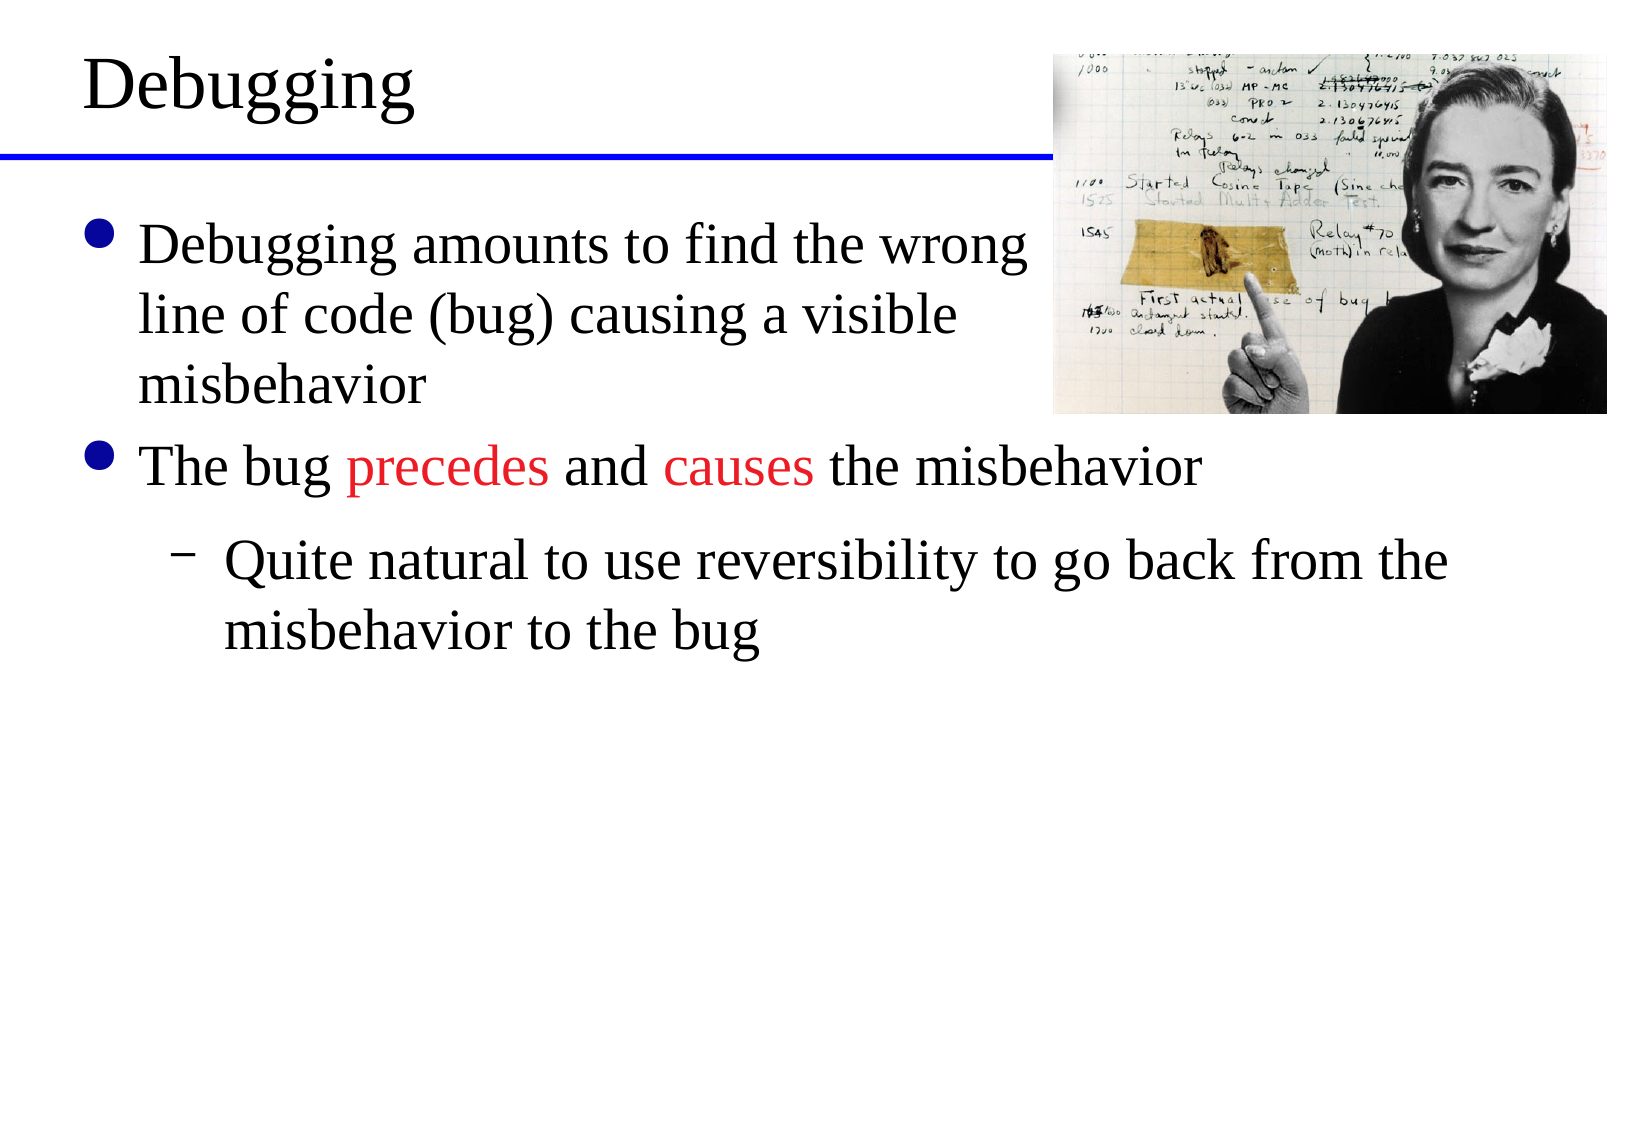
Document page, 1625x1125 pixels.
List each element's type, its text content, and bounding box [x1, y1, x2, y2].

title Debugging [67, 27, 1544, 131]
picture [1053, 54, 1607, 414]
list Debugging amounts to find the wrong line of code (bug) causing a visible misbehavior The bug precedes and causes the misbehavior Quite natural to use reversibility to go back from the misbehavior to the bug [67, 198, 1478, 1061]
